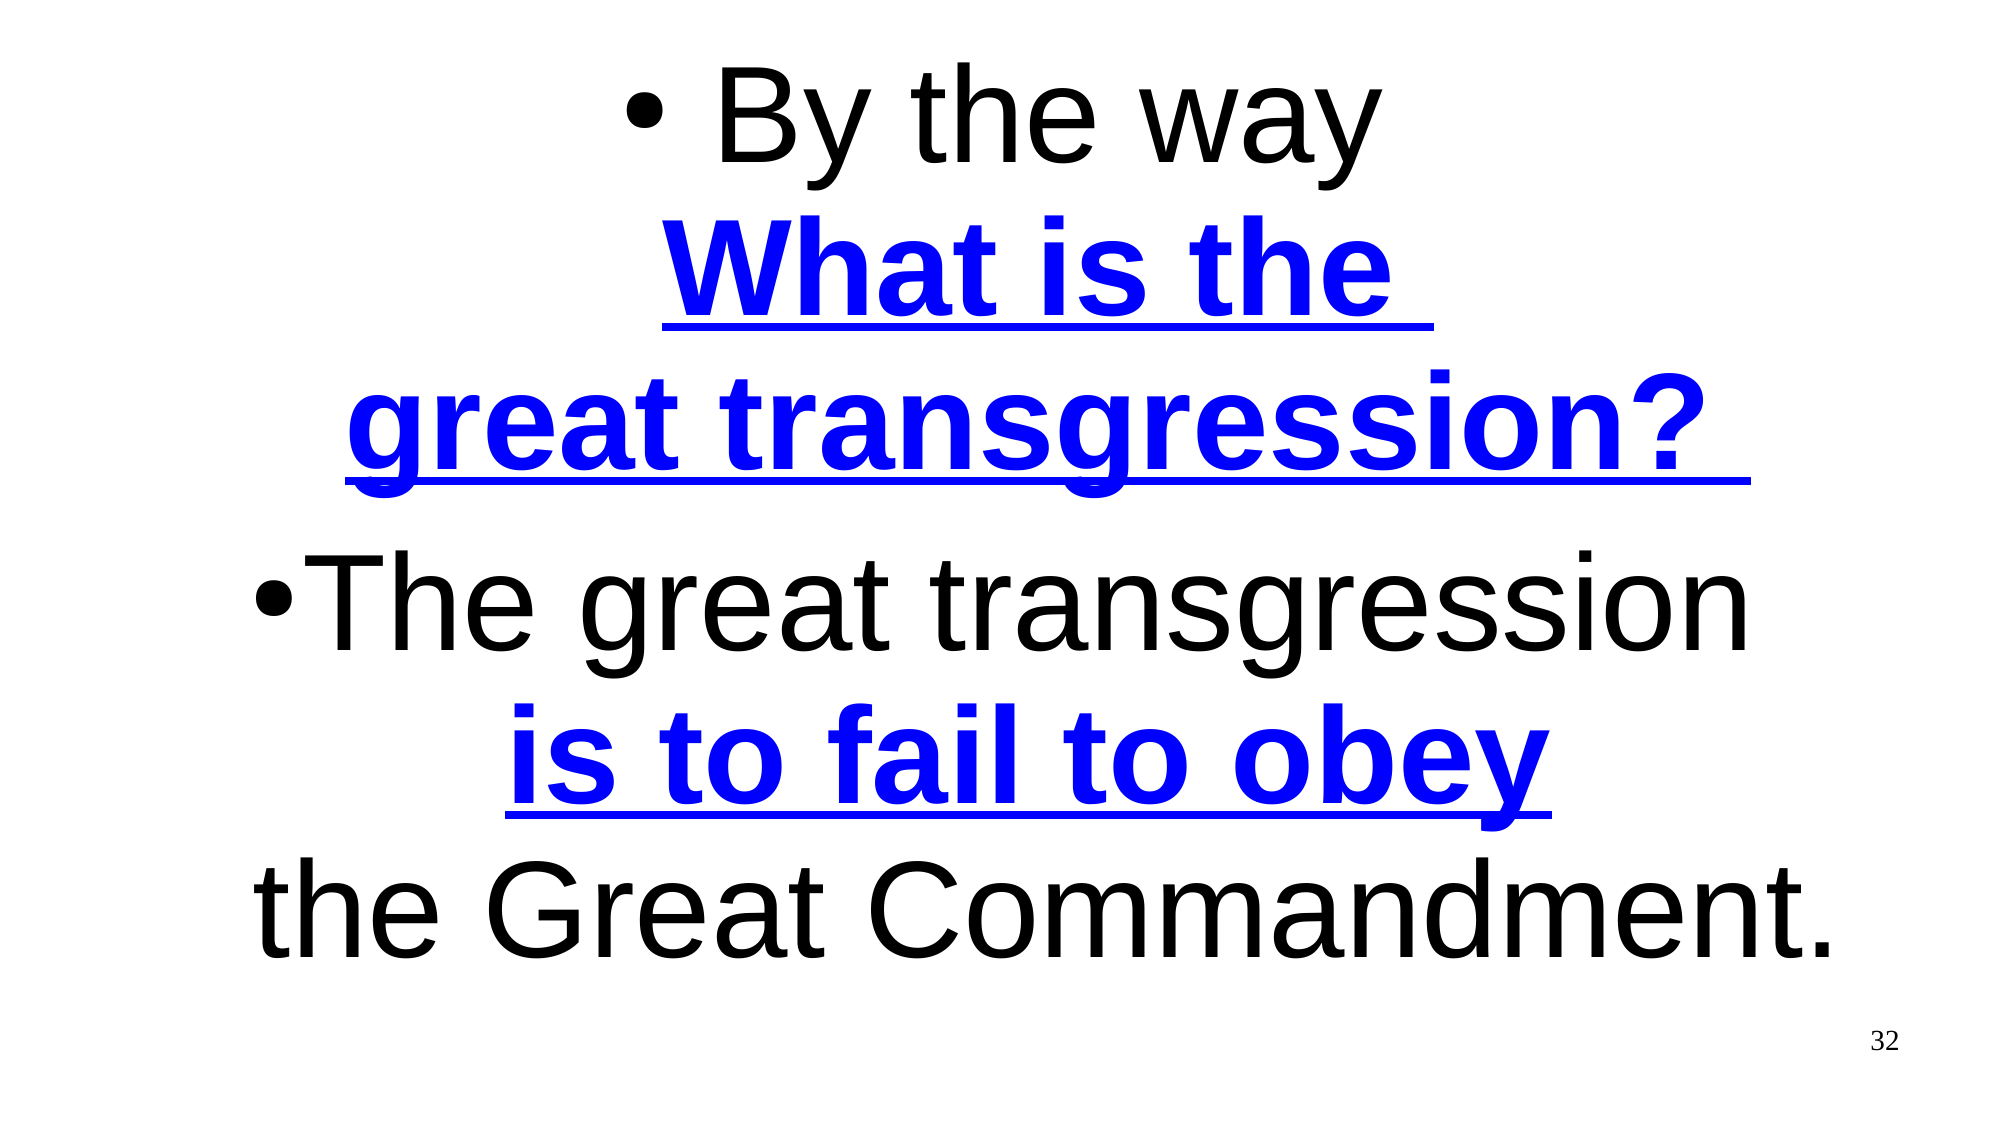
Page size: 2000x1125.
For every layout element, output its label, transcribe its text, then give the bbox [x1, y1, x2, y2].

list By the way What is the great transgression? The great transgression is to fail to obey the Great Commandment. [37, 37, 1988, 1088]
